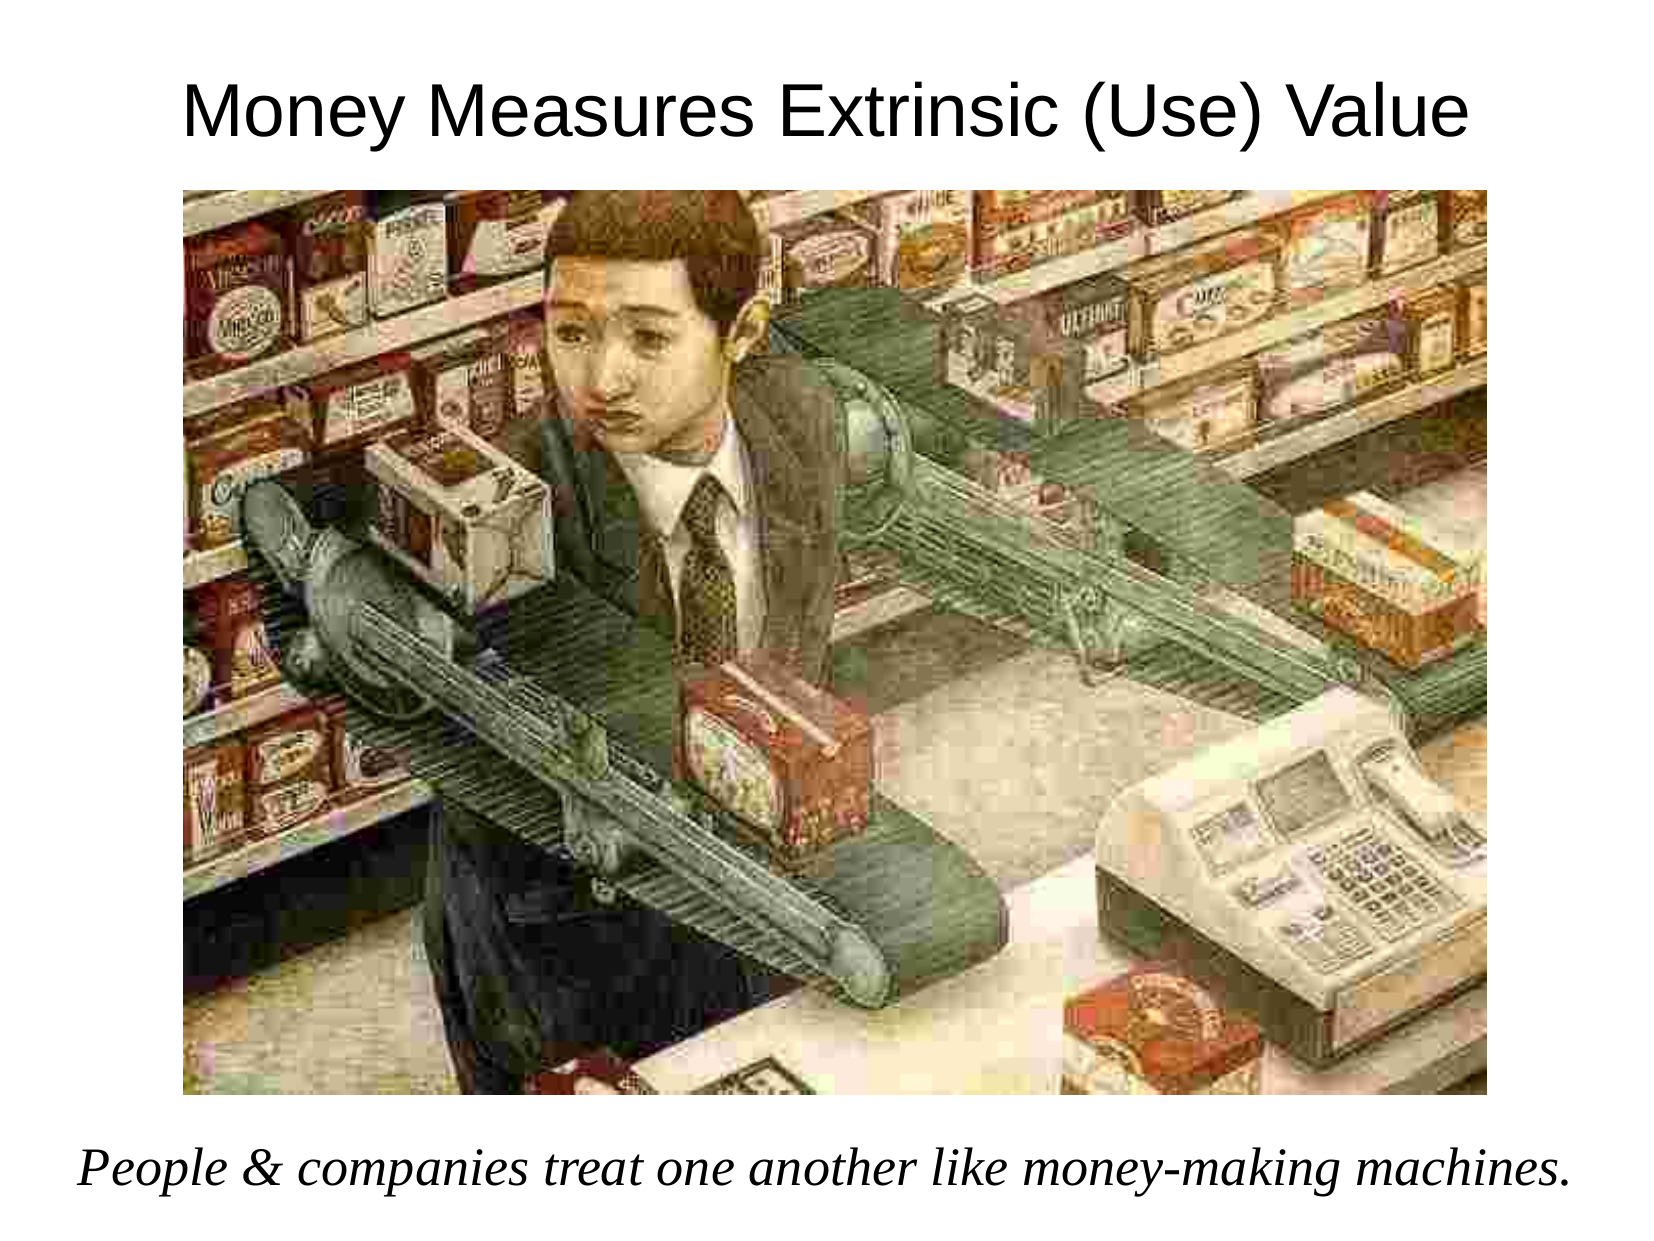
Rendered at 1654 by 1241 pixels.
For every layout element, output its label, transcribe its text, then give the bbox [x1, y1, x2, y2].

picture [183, 190, 1487, 1095]
text_box People & companies treat one another like money-making machines. [0, 1118, 1653, 1217]
text_box Money Measures Extrinsic (Use) Value [0, 28, 1653, 193]
